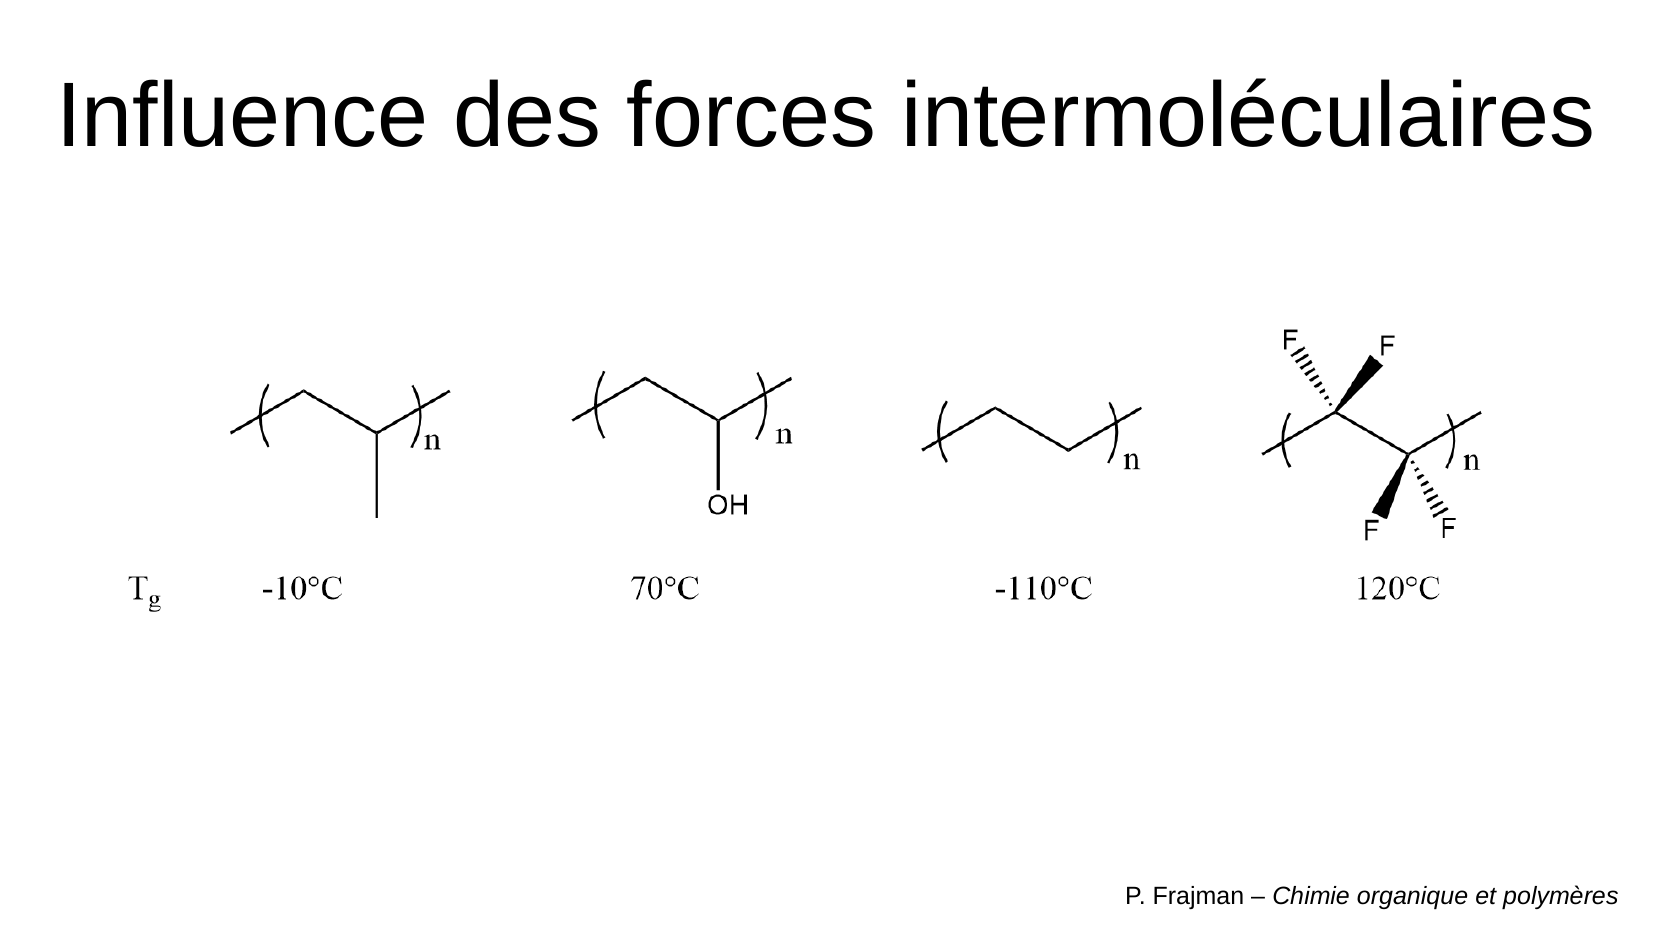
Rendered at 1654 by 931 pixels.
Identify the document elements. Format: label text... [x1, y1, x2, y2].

picture [112, 283, 1524, 639]
text_box P. Frajman – Chimie organique et polymères [1110, 874, 1635, 917]
title Influence des forces intermoléculaires [23, 12, 1630, 218]
